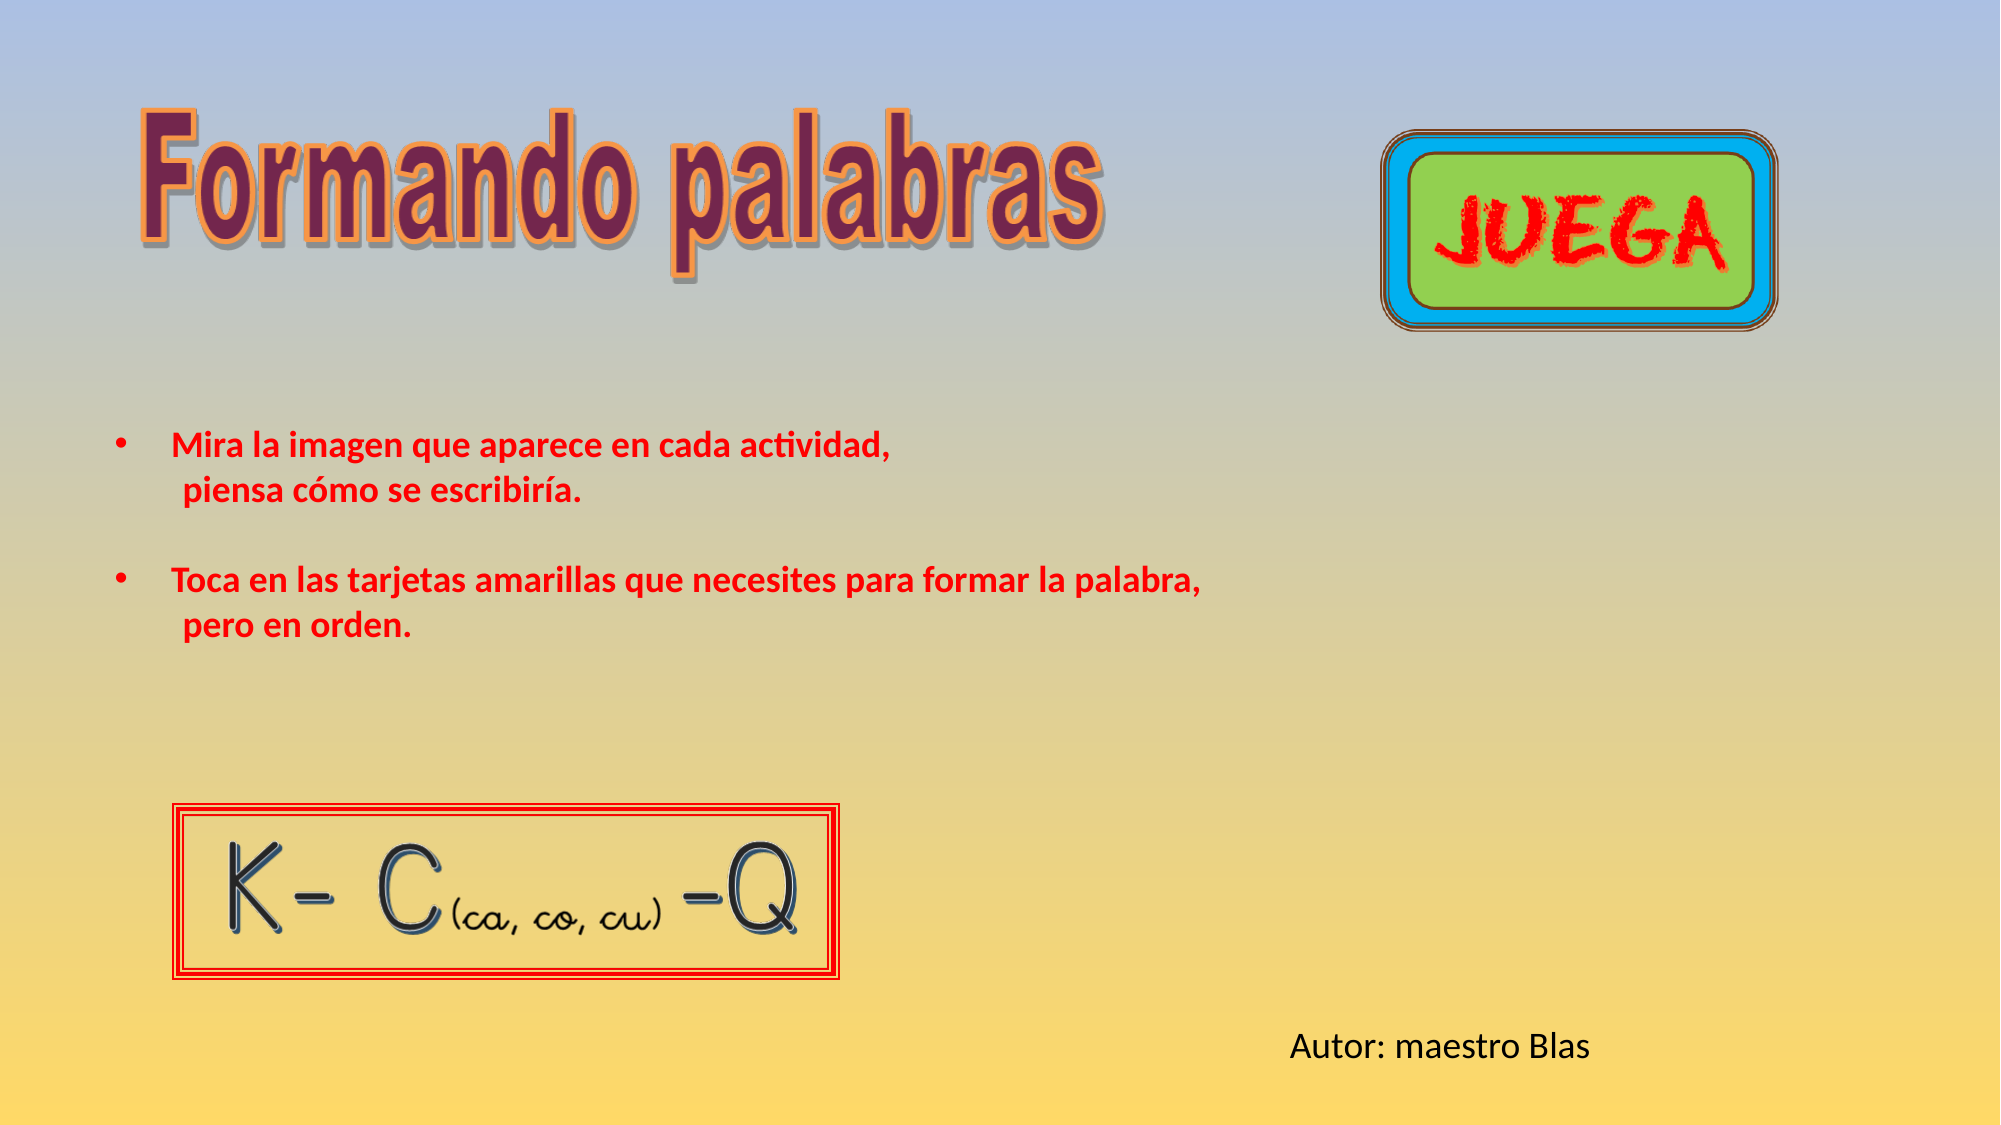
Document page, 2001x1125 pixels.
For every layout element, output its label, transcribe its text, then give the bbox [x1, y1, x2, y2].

picture [140, 107, 1106, 284]
picture [171, 803, 841, 981]
picture [1379, 128, 1779, 332]
text_box Autor: maestro Blas [1274, 1014, 1713, 1074]
text_box Mira la imagen que aparece en cada actividad, piensa cómo se escribiría. Toca en las tarjetas amarillas que necesites para formar la palabra, pero en orden. [99, 412, 1900, 653]
